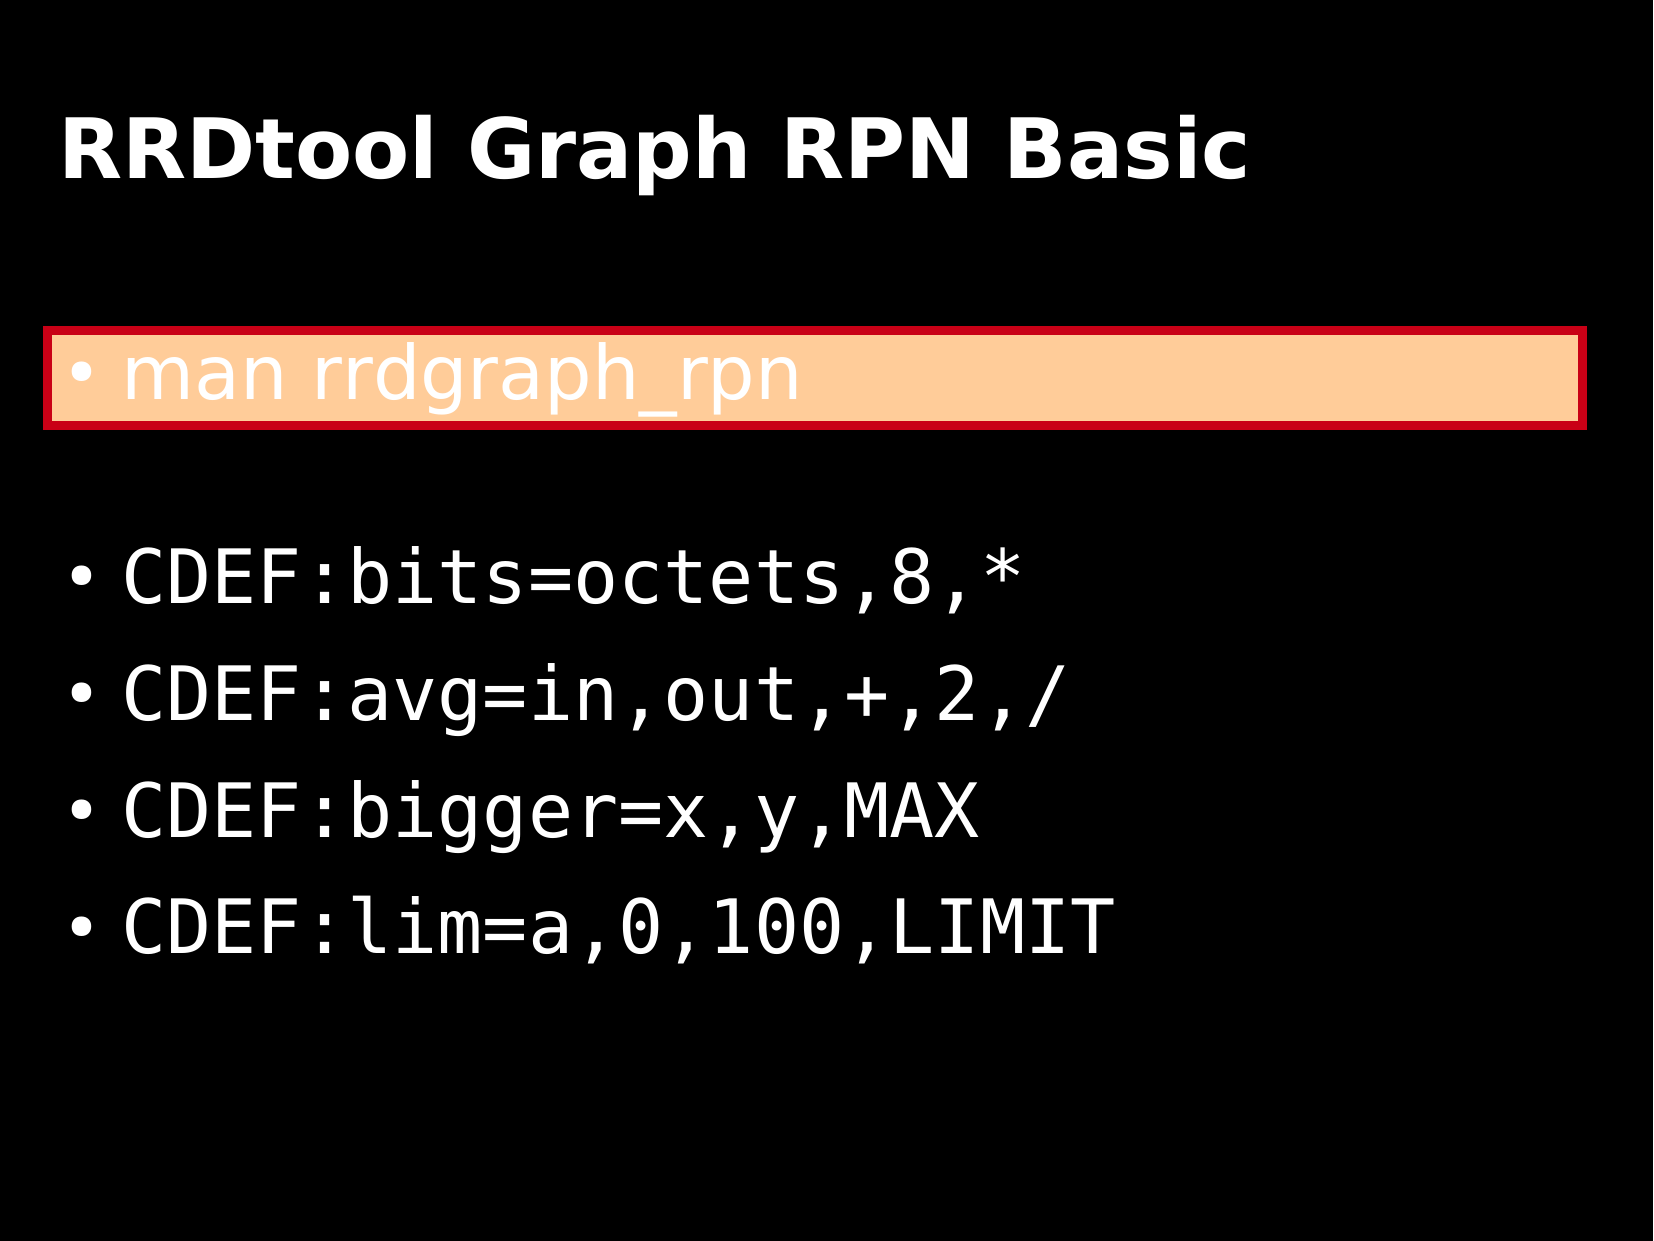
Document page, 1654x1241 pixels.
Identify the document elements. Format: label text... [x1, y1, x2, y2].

list man rrdgraph_rpn CDEF:bits=octets,8,* CDEF:avg=in,out,+,2,/ CDEF:bigger=x,y,MAX CDEF:lim=a,0,100,LIMIT [50, 329, 1571, 1099]
title RRDtool Graph RPN Basic [59, 75, 1607, 225]
text_box [1571, 330, 1583, 426]
